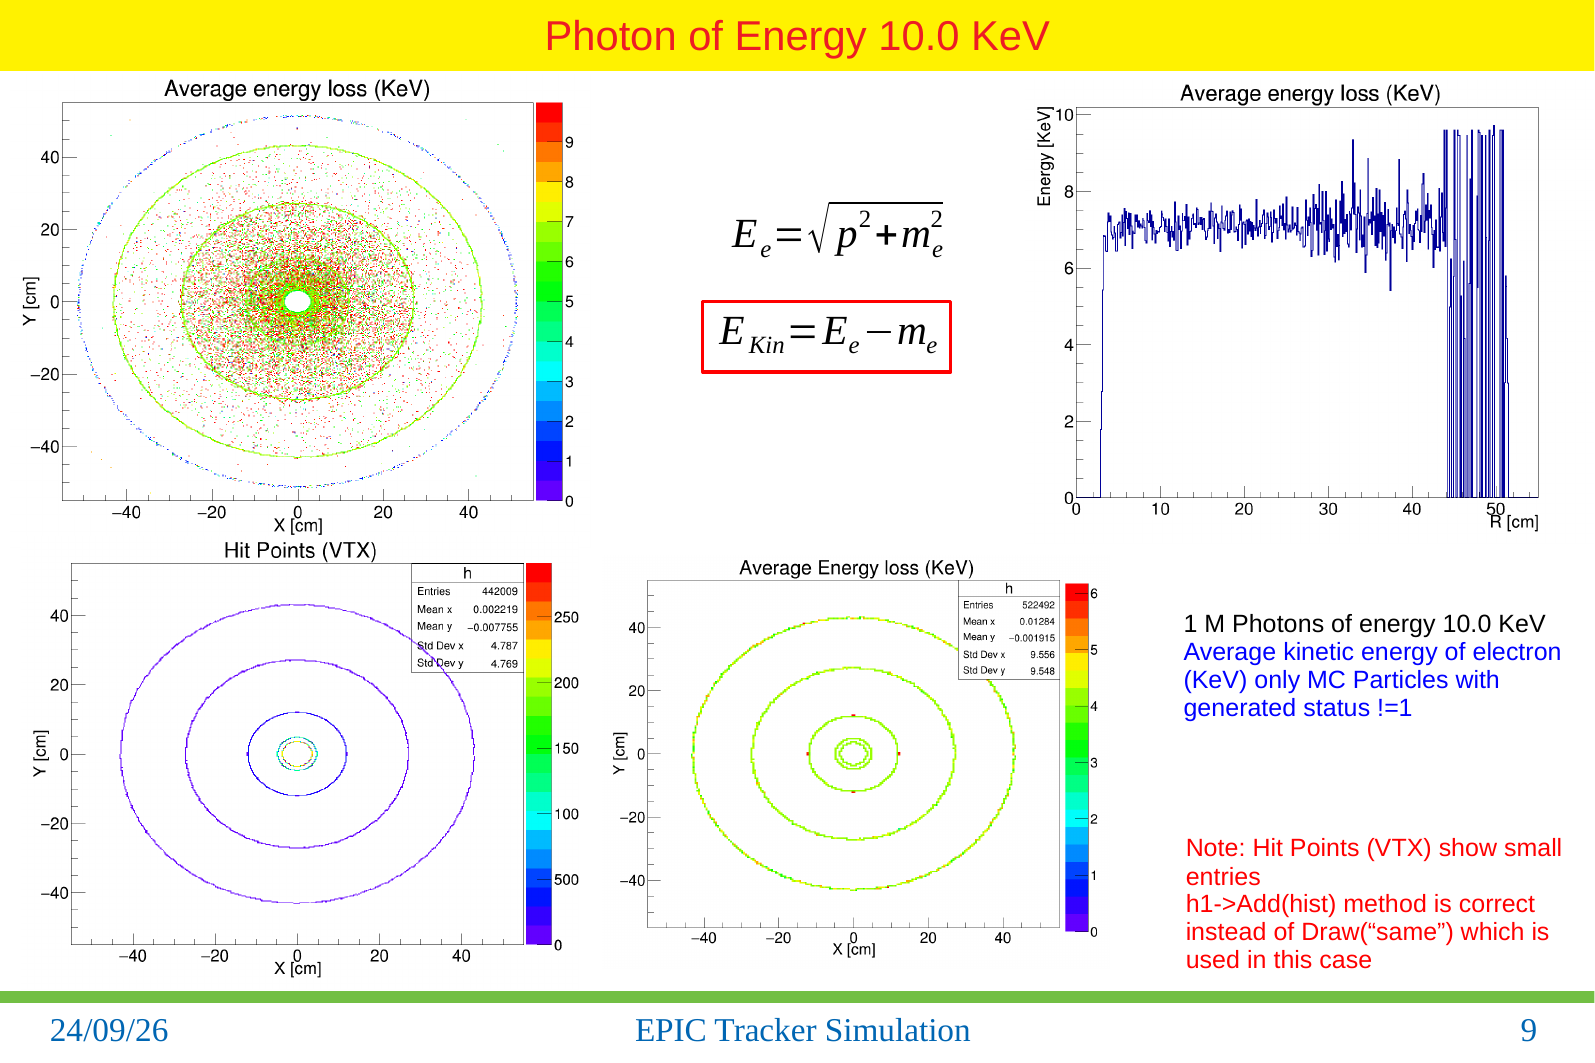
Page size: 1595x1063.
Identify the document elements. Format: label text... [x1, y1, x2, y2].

picture [10, 74, 591, 990]
chart [711, 307, 945, 359]
picture [602, 555, 1110, 969]
chart [724, 200, 950, 263]
picture [1025, 79, 1595, 544]
title Photon of Energy 10.0 KeV [0, 0, 1595, 71]
text_box Note: Hit Points (VTX) show small entries h1->Add(hist) method is correct instead of Draw(“same”) which is used in this case [1171, 826, 1595, 1010]
text_box 1 M Photons of energy 10.0 KeV Average kinetic energy of electron (KeV) only MC Particles with generated status !=1 [1168, 602, 1595, 730]
